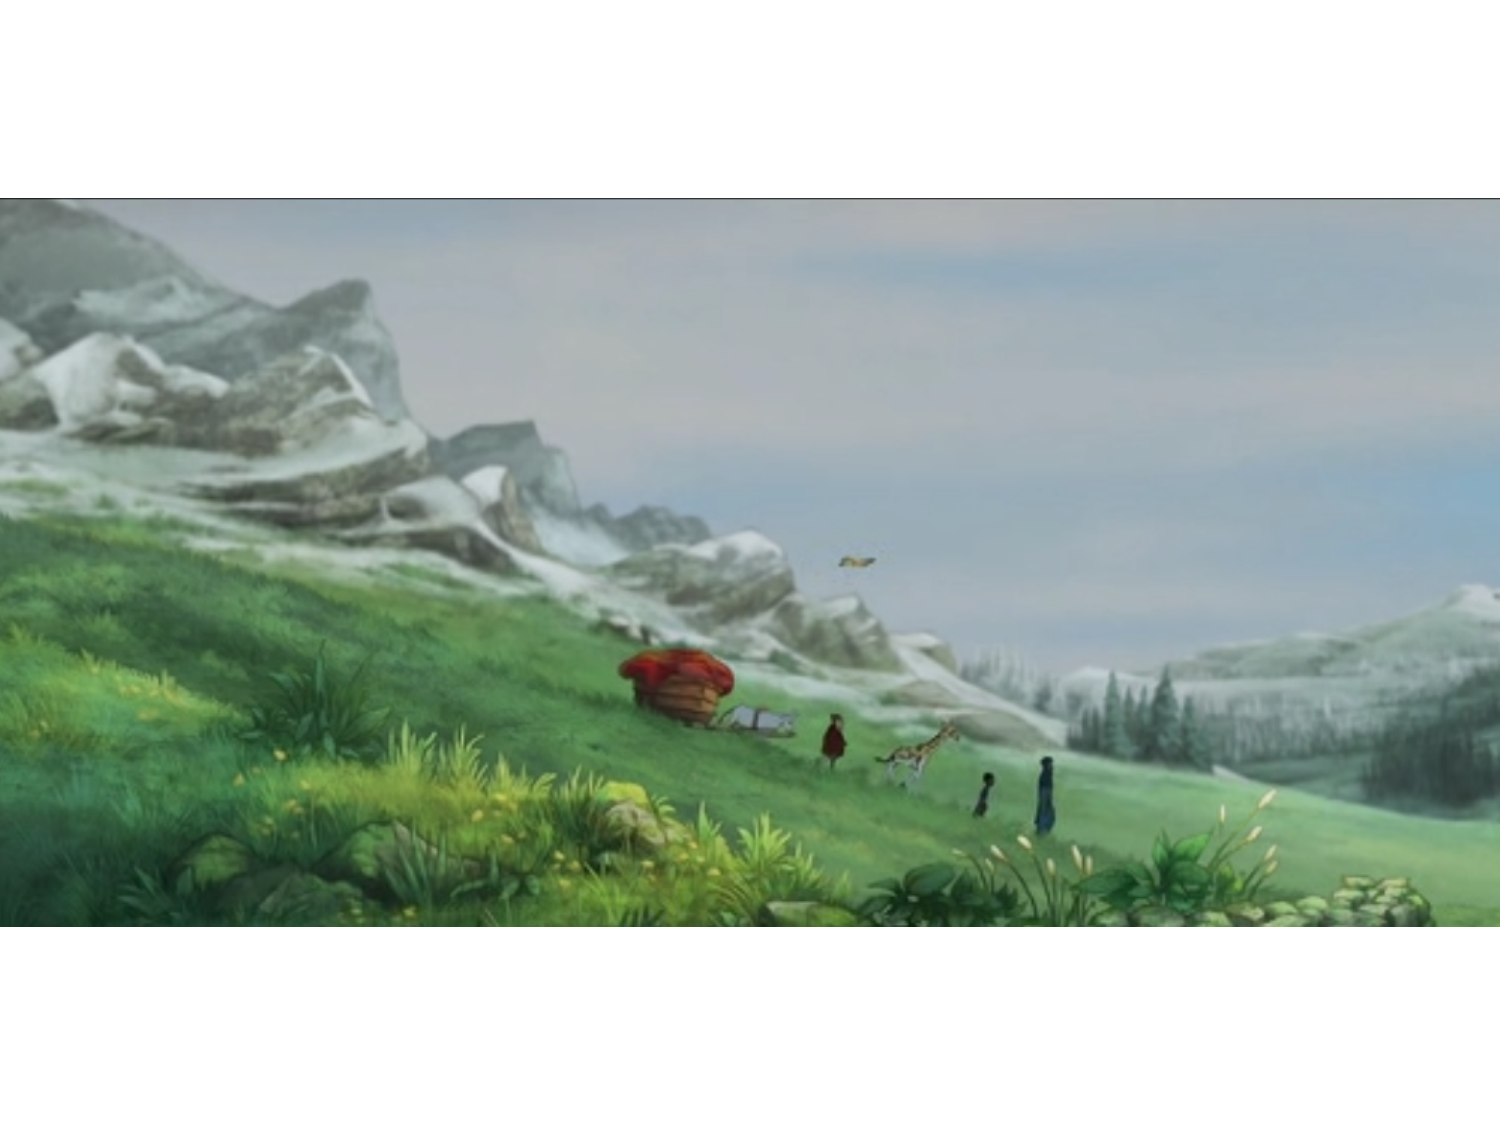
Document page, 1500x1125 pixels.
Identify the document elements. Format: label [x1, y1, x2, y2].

picture [0, 198, 1500, 927]
